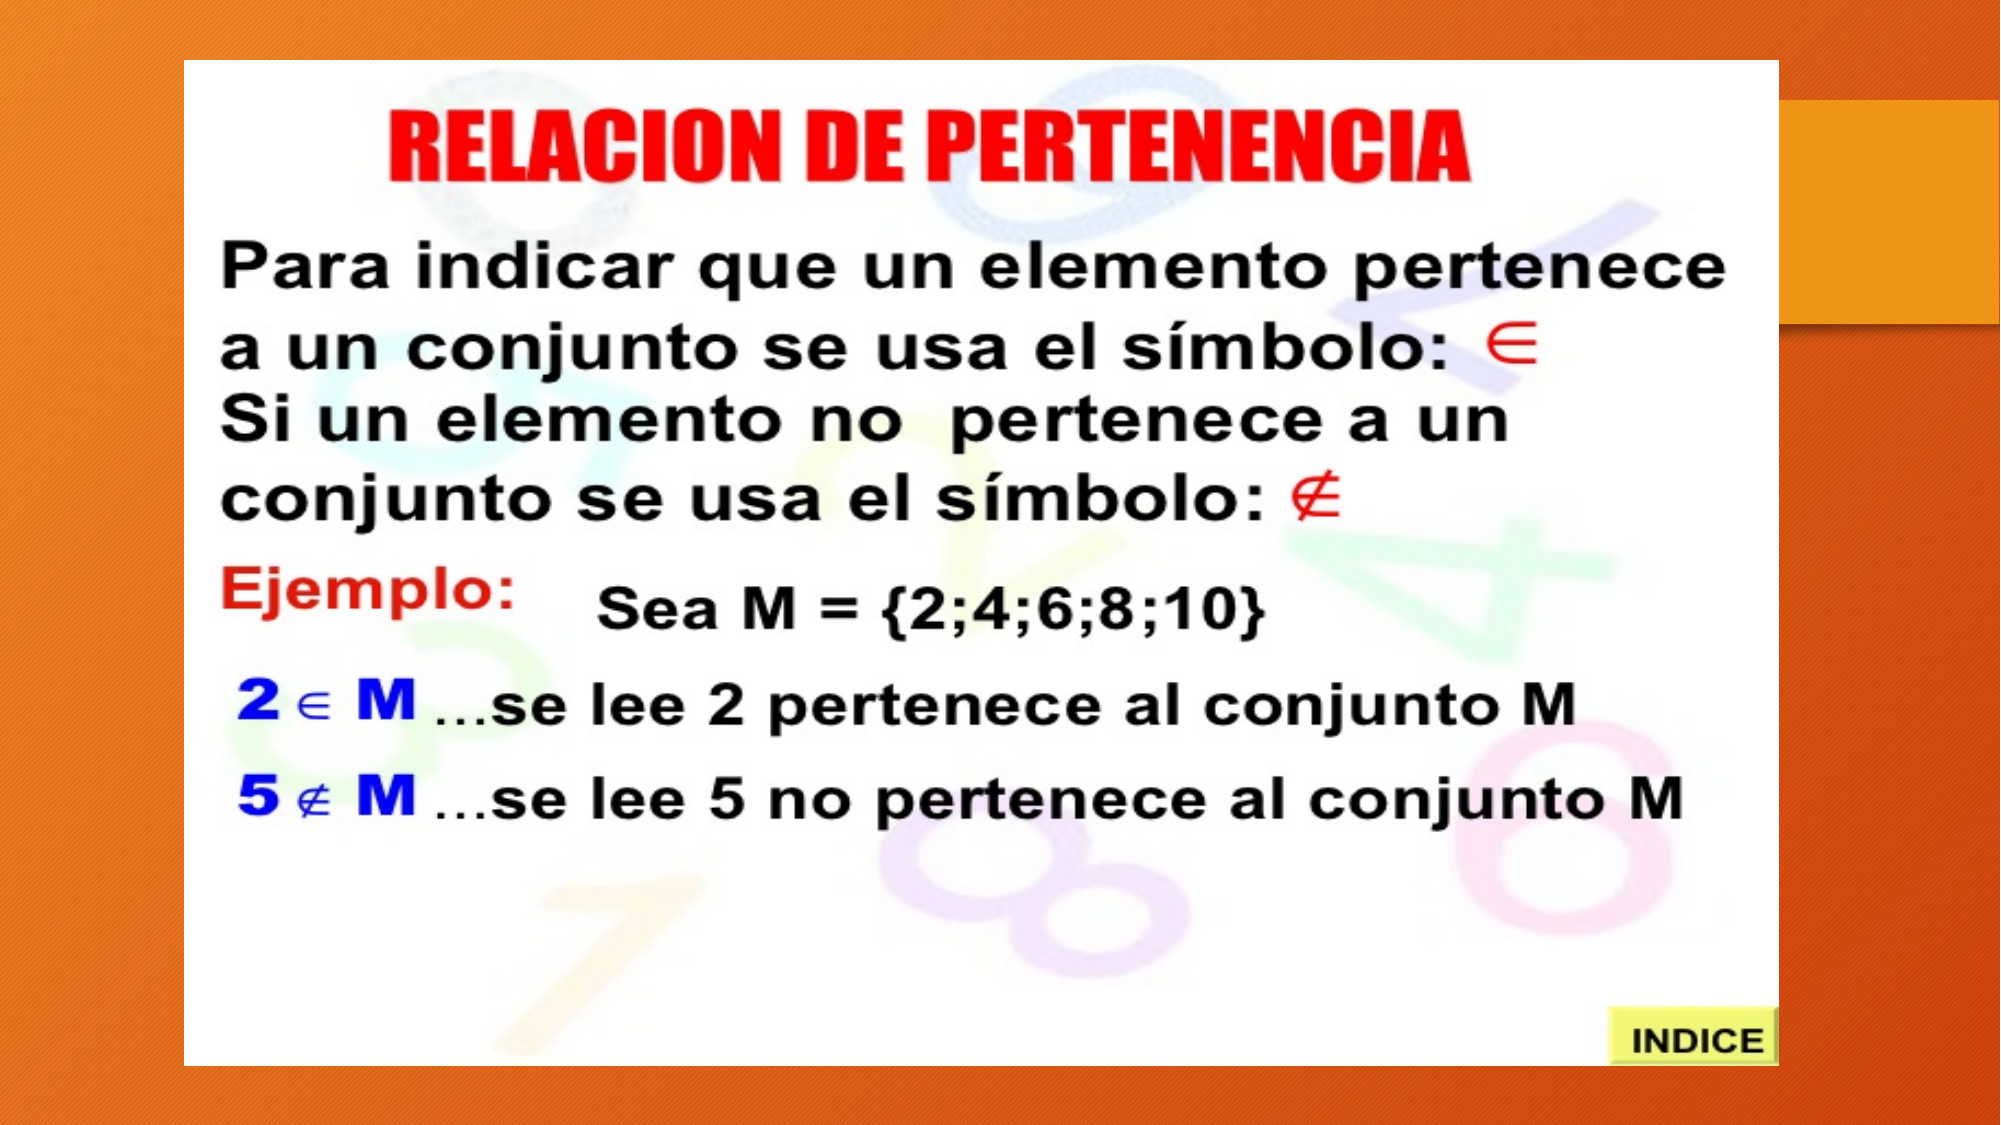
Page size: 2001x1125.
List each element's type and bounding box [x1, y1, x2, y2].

picture [184, 60, 1779, 1066]
